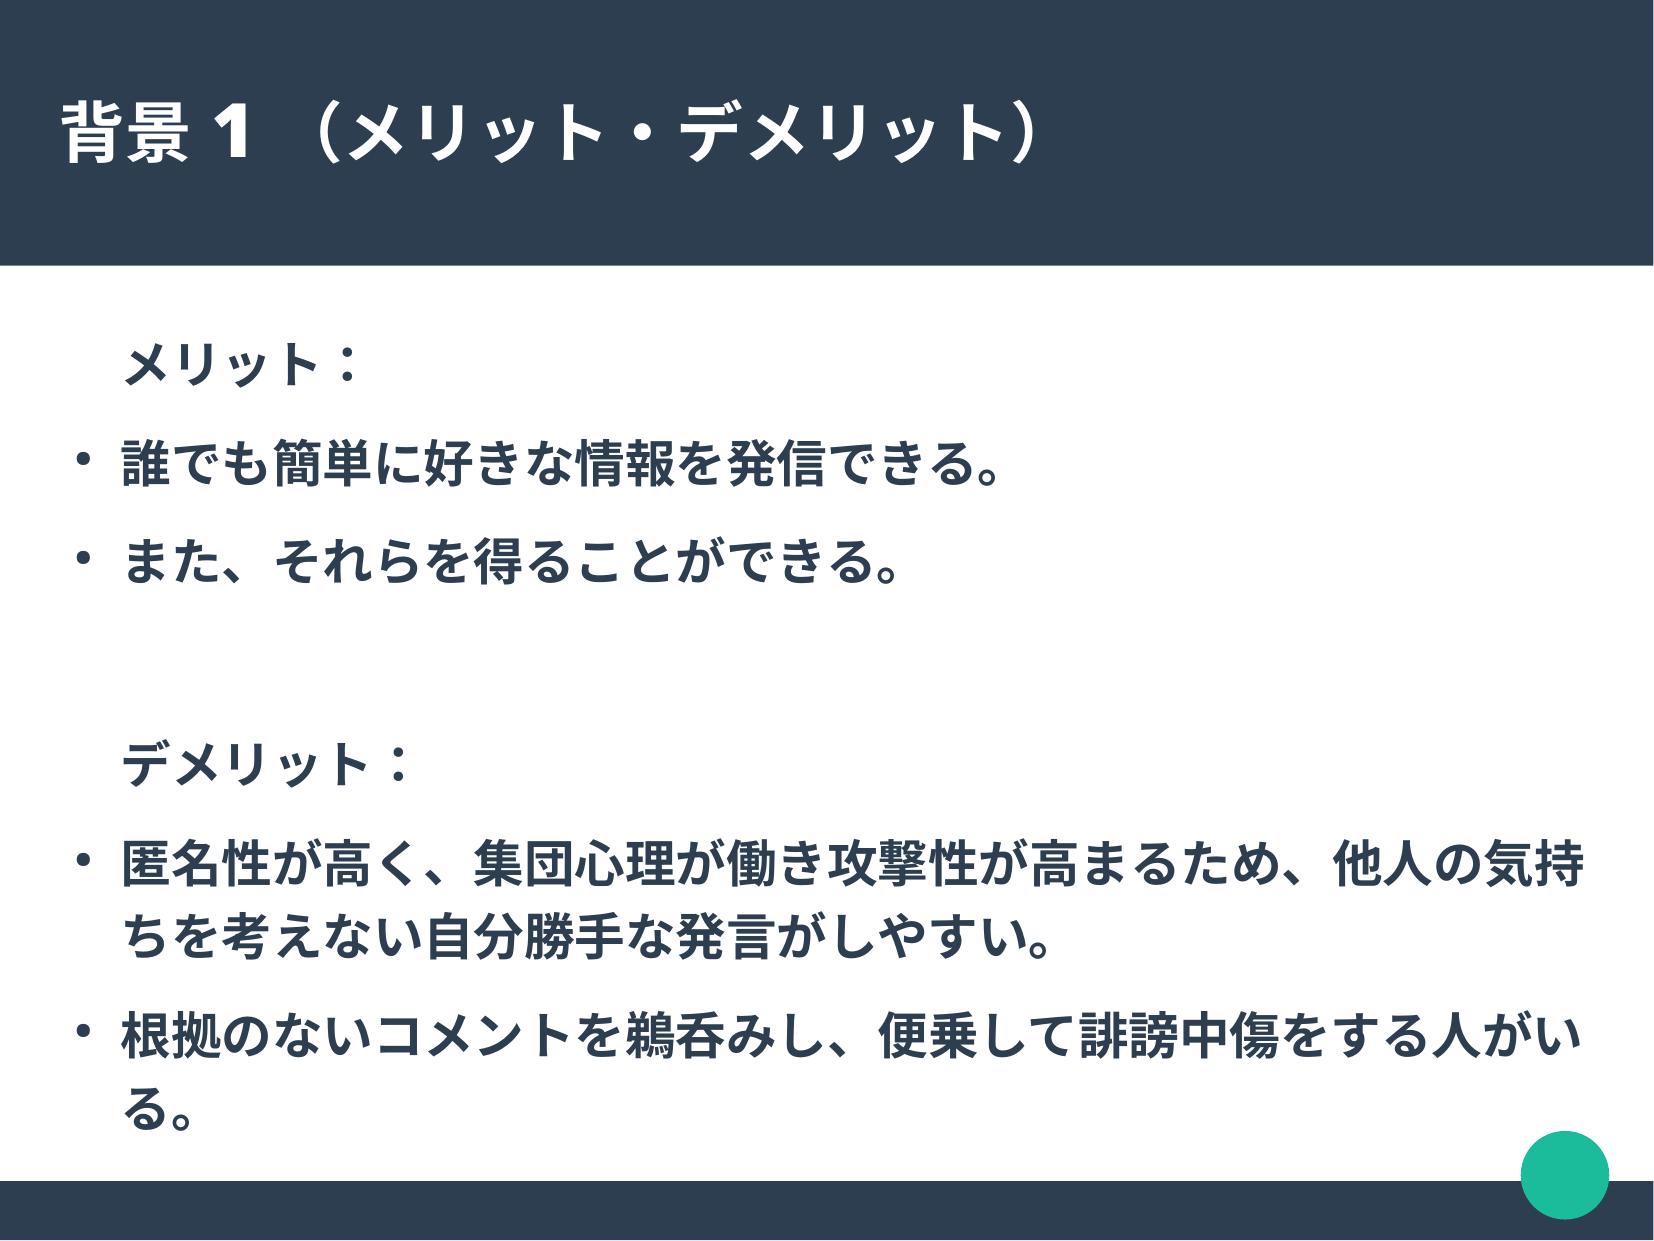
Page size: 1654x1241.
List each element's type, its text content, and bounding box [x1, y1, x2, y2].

title 背景1（メリット・デメリット） [59, 49, 1595, 207]
list メリット： 誰でも簡単に好きな情報を発信できる。 また、それらを得ることができる。 デメリット： 匿名性が高く、集団心理が働き攻撃性が高まるため、他人の気持ちを考えない自分勝手な発言がしやすい。 根拠のないコメントを鵜呑みし、便乗して誹謗中傷をする人がいる。 [59, 324, 1595, 1152]
